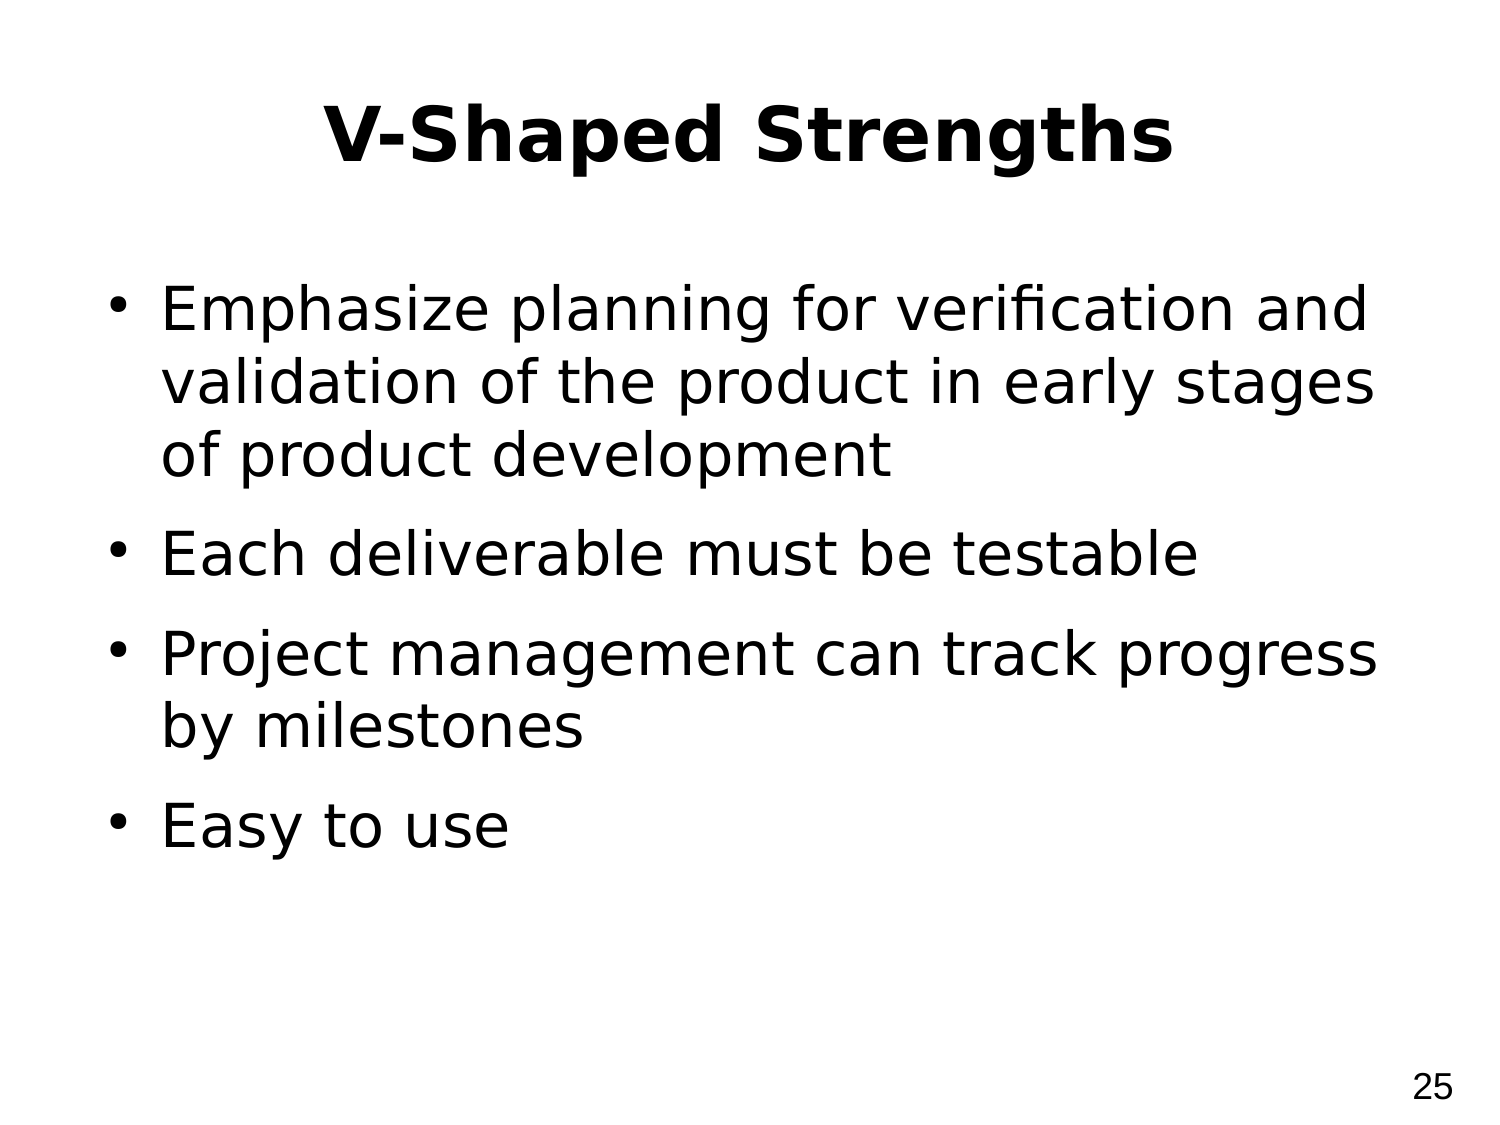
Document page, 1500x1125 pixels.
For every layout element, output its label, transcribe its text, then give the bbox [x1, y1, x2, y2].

title V-Shaped Strengths [75, 37, 1425, 225]
list Emphasize planning for verification and validation of the product in early stages of product development Each deliverable must be testable Project management can track progress by milestones Easy to use [75, 262, 1425, 1000]
